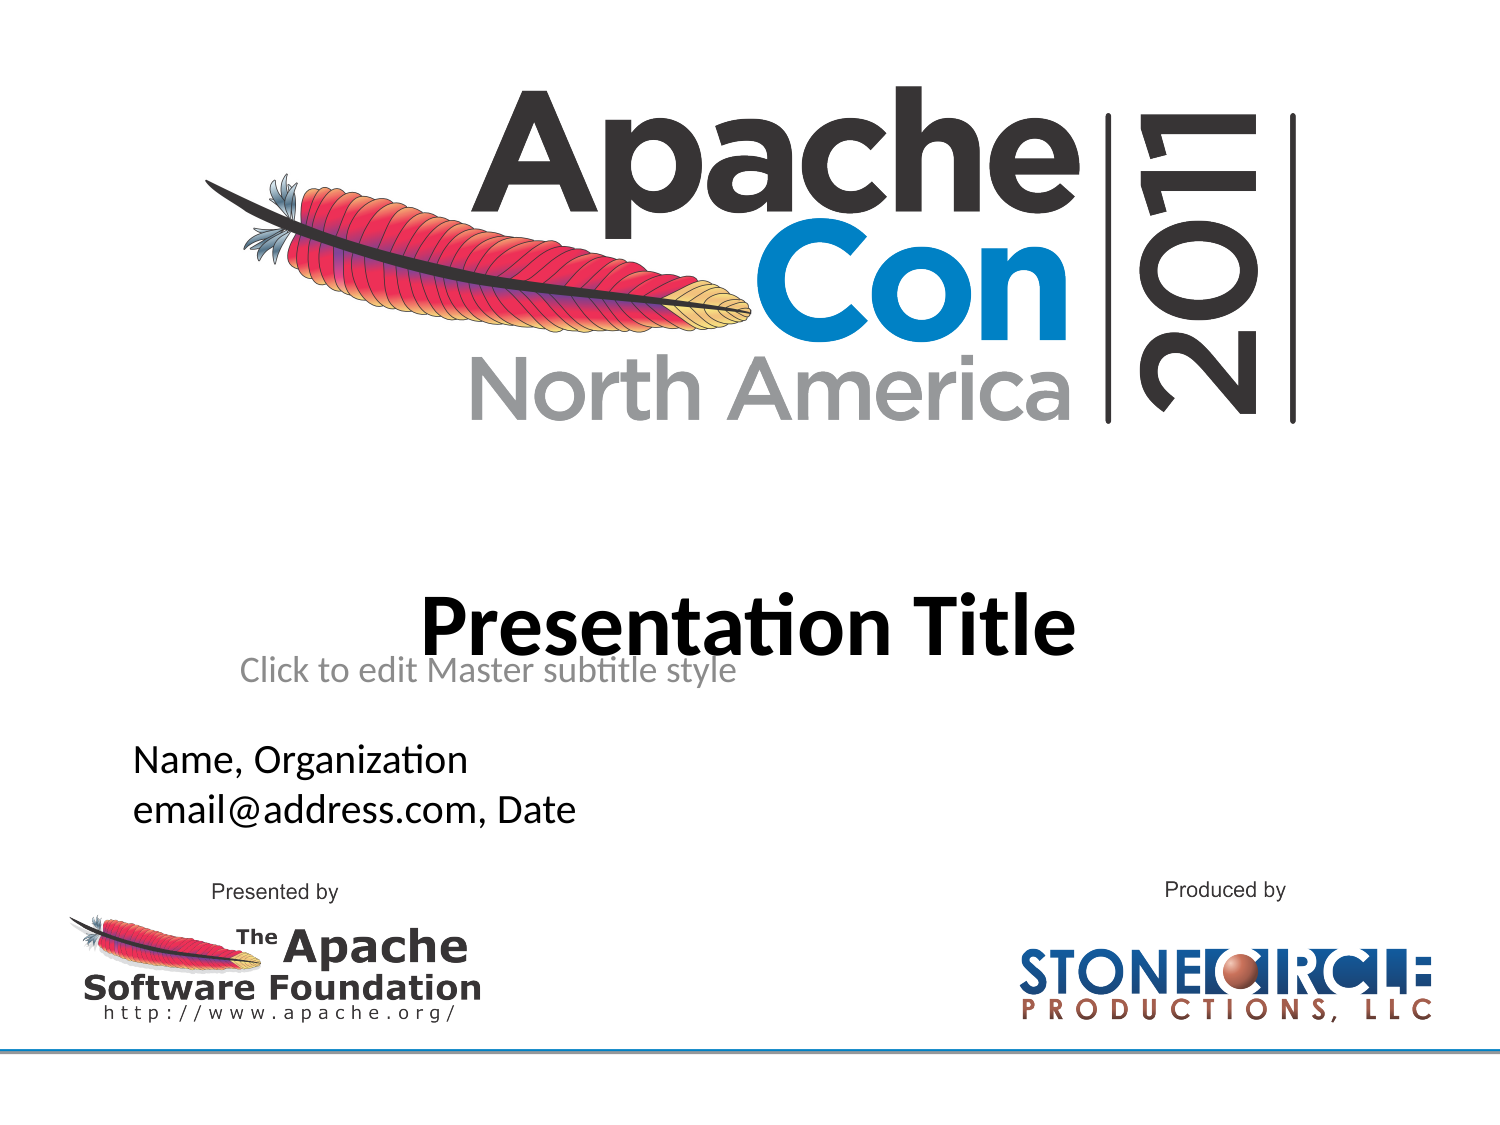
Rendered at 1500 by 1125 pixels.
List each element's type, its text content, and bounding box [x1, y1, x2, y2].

picture [0, 1052, 1500, 1125]
picture [0, 0, 1500, 1049]
title Presentation Title [111, 431, 1387, 807]
text_box Name, Organization email@address.com, Date [118, 724, 1394, 887]
